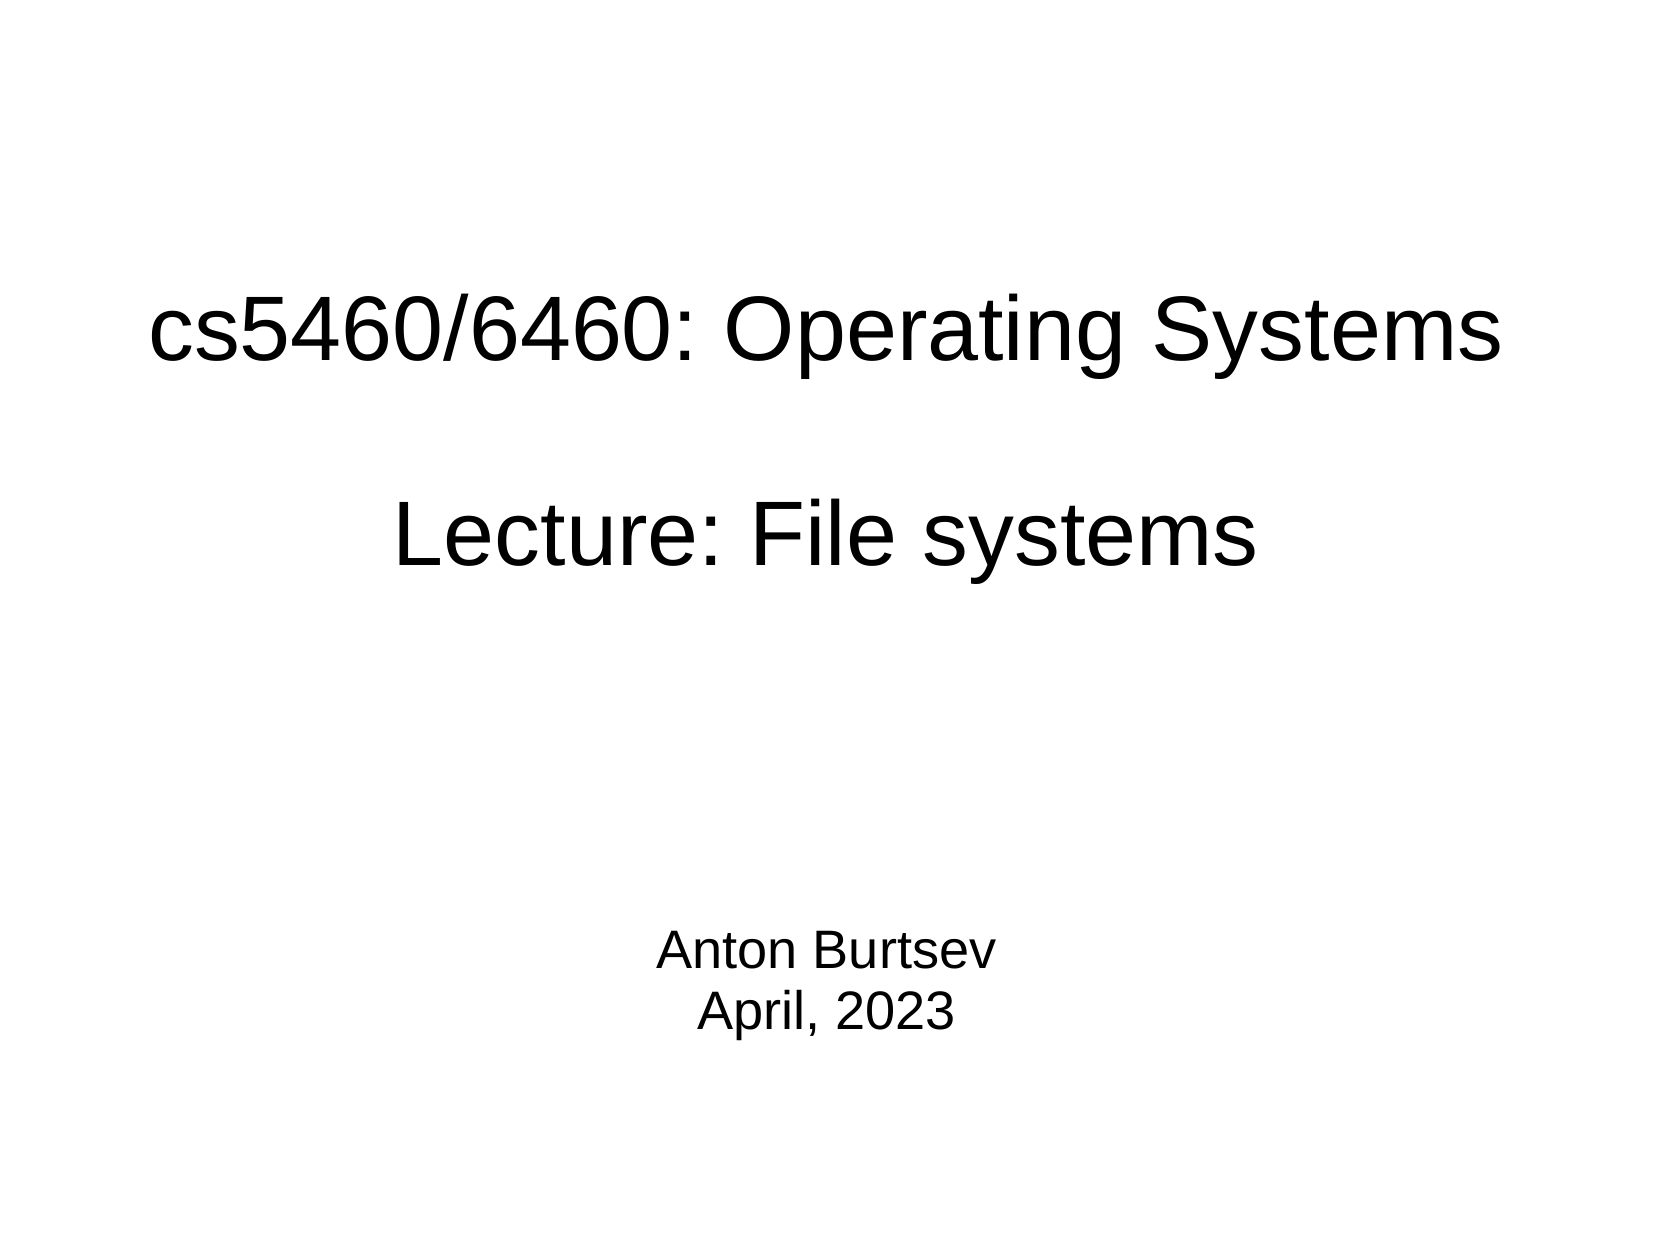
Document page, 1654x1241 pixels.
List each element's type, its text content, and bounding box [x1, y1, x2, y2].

subtitle Anton Burtsev April, 2023 [82, 637, 1571, 1109]
title cs5460/6460: Operating Systems Lecture: File systems [82, 113, 1571, 637]
